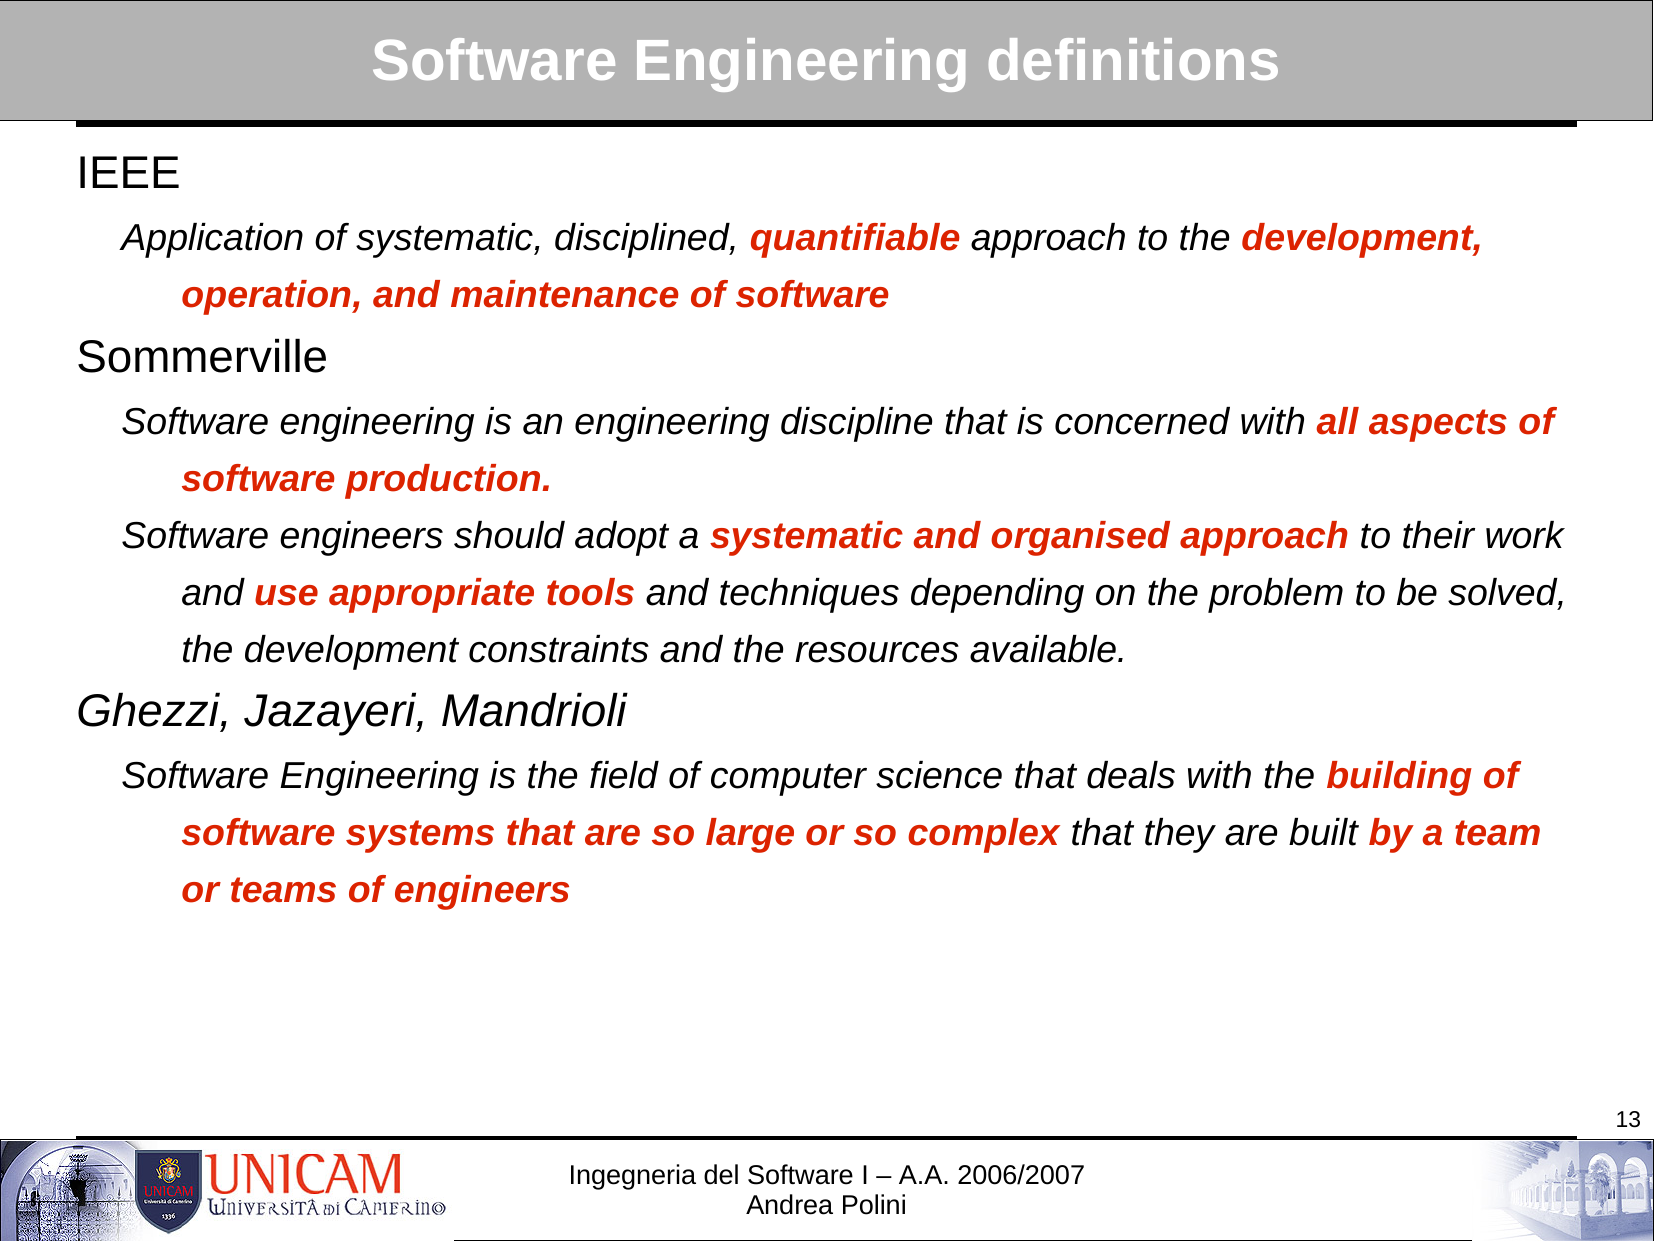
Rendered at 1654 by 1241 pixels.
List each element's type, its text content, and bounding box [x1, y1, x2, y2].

title Software Engineering definitions [0, 0, 1653, 121]
list IEEE Application of systematic, disciplined, quantifiable approach to the development, operation, and maintenance of software Sommerville Software engineering is an engineering discipline that is concerned with all aspects of software production. Software engineers should adopt a systematic and organised approach to their work and use appropriate tools and techniques depending on the problem to be solved, the development constraints and the resources available. Ghezzi, Jazayeri, Mandrioli Software Engineering is the field of computer science that deals with the building of software systems that are so large or so complex that they are built by a team or teams of engineers [76, 146, 1577, 1120]
picture [0, 1141, 454, 1241]
picture [1472, 1141, 1653, 1241]
